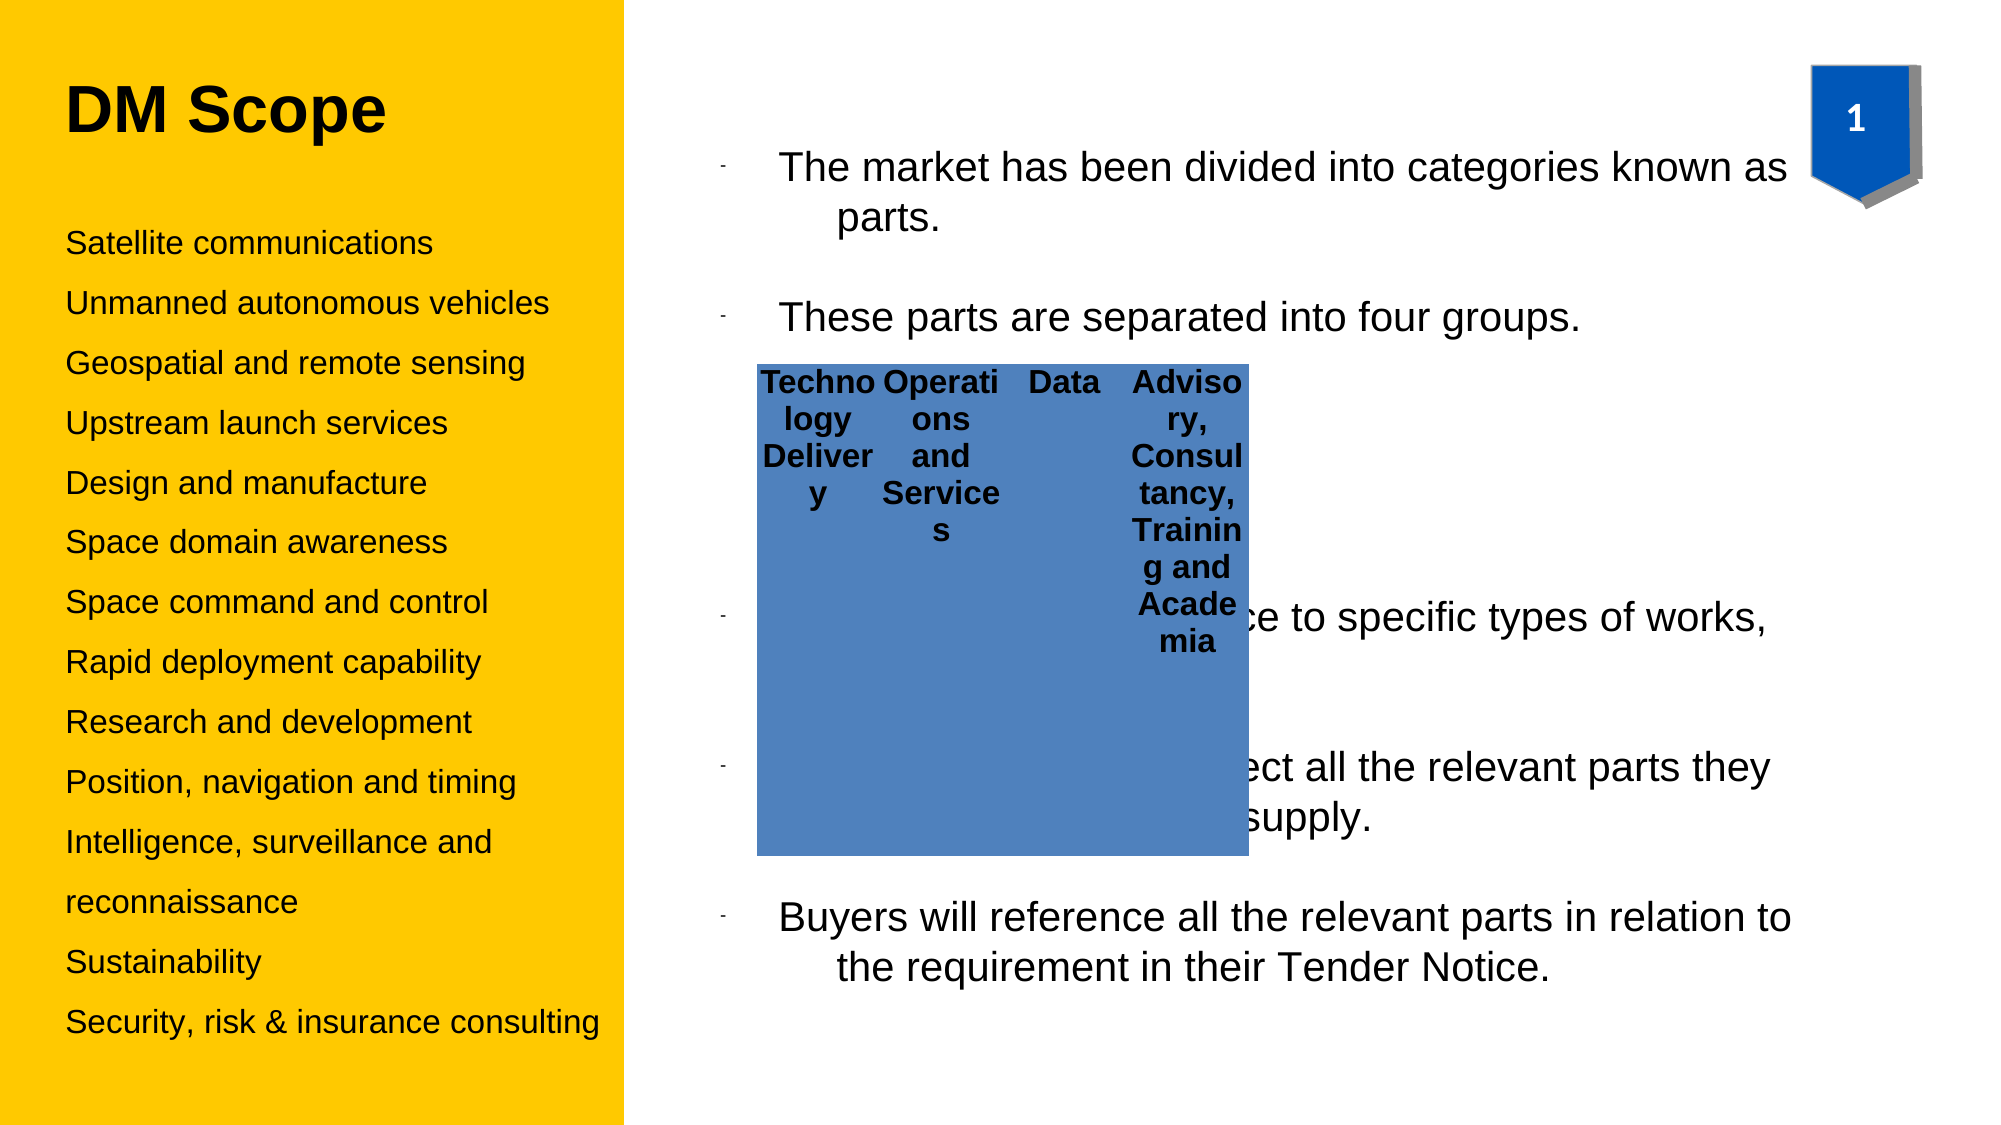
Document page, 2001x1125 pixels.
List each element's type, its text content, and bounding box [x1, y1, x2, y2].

text_box 1 [1821, 74, 1891, 160]
title DM Scope [65, 65, 567, 201]
text_box The market has been divided into categories known as parts. These parts are separated into four groups. Each part makes reference to specific types of works, services or supplies. Suppliers will need to select all the relevant parts they have the capability to supply. Buyers will reference all the relevant parts in relation to the requirement in their Tender Notice. [686, 139, 1829, 1036]
table_header Operations and Services [880, 364, 1003, 856]
table_header Technology Delivery [757, 364, 880, 856]
table_header Data [1003, 364, 1126, 856]
title Satellite communications Unmanned autonomous vehicles Geospatial and remote sensing Upstream launch services Design and manufacture Space domain awareness Space command and control Rapid deployment capability Research and development Position, navigation and timing Intelligence, surveillance and reconnaissance Sustainability Security, risk & insurance consulting [65, 201, 613, 924]
text_box [1811, 65, 1910, 203]
table_header Advisory, Consultancy, Training and Academia [1126, 364, 1249, 856]
